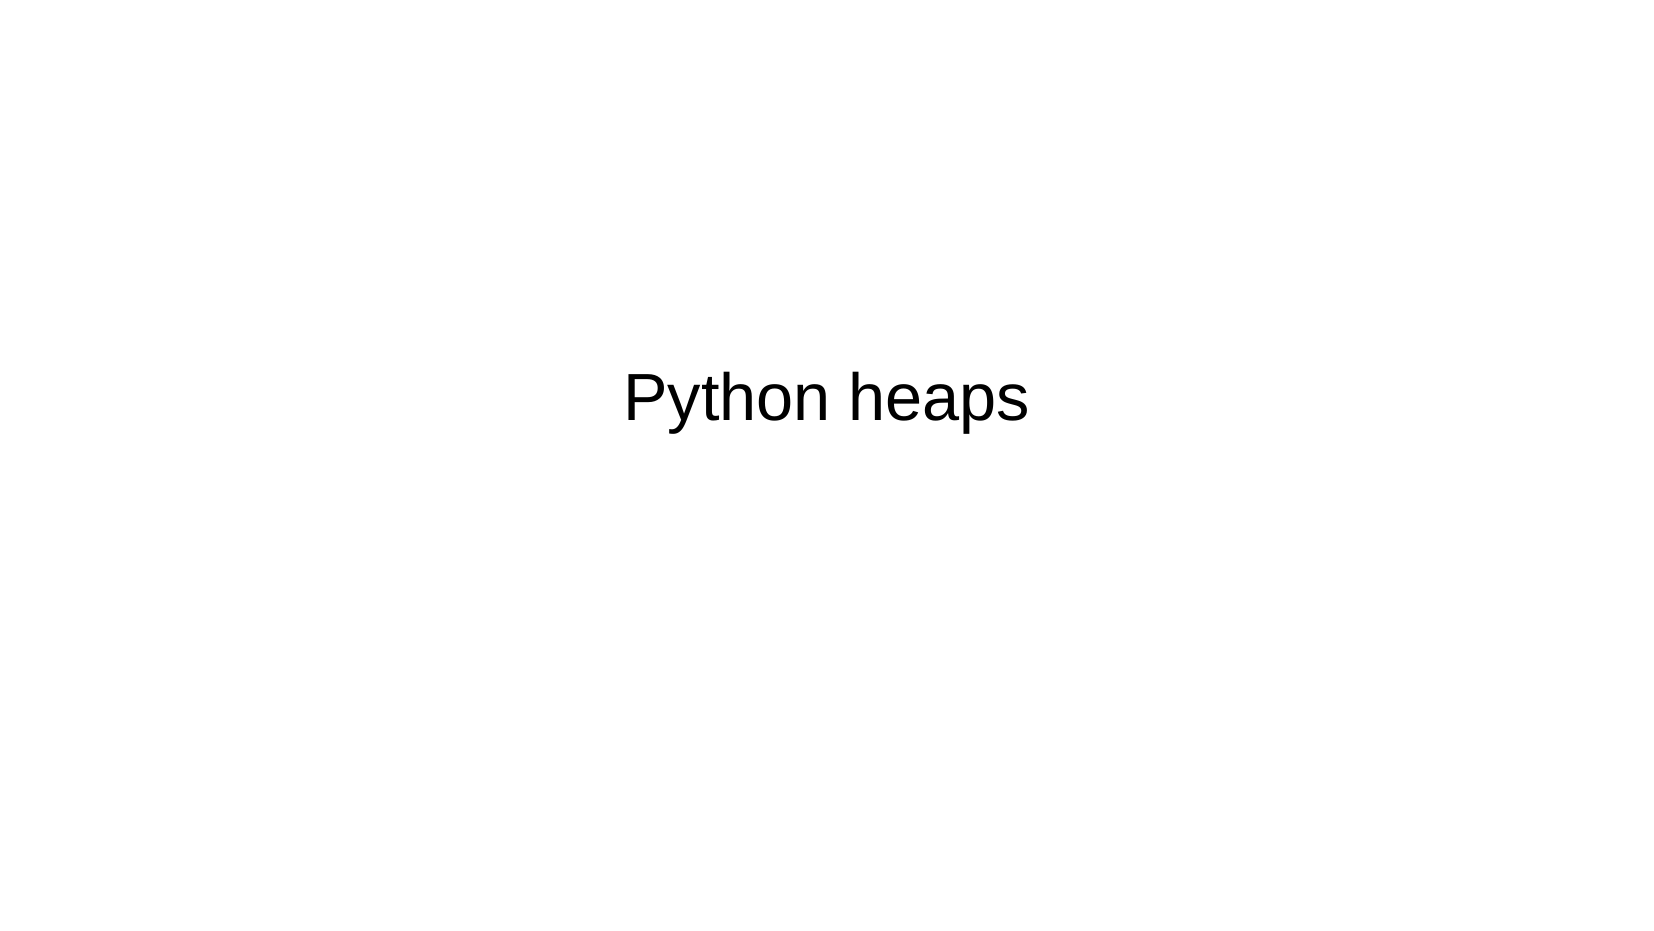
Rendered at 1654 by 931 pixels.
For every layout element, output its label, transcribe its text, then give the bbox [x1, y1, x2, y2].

subtitle Python heaps [82, 37, 1571, 757]
